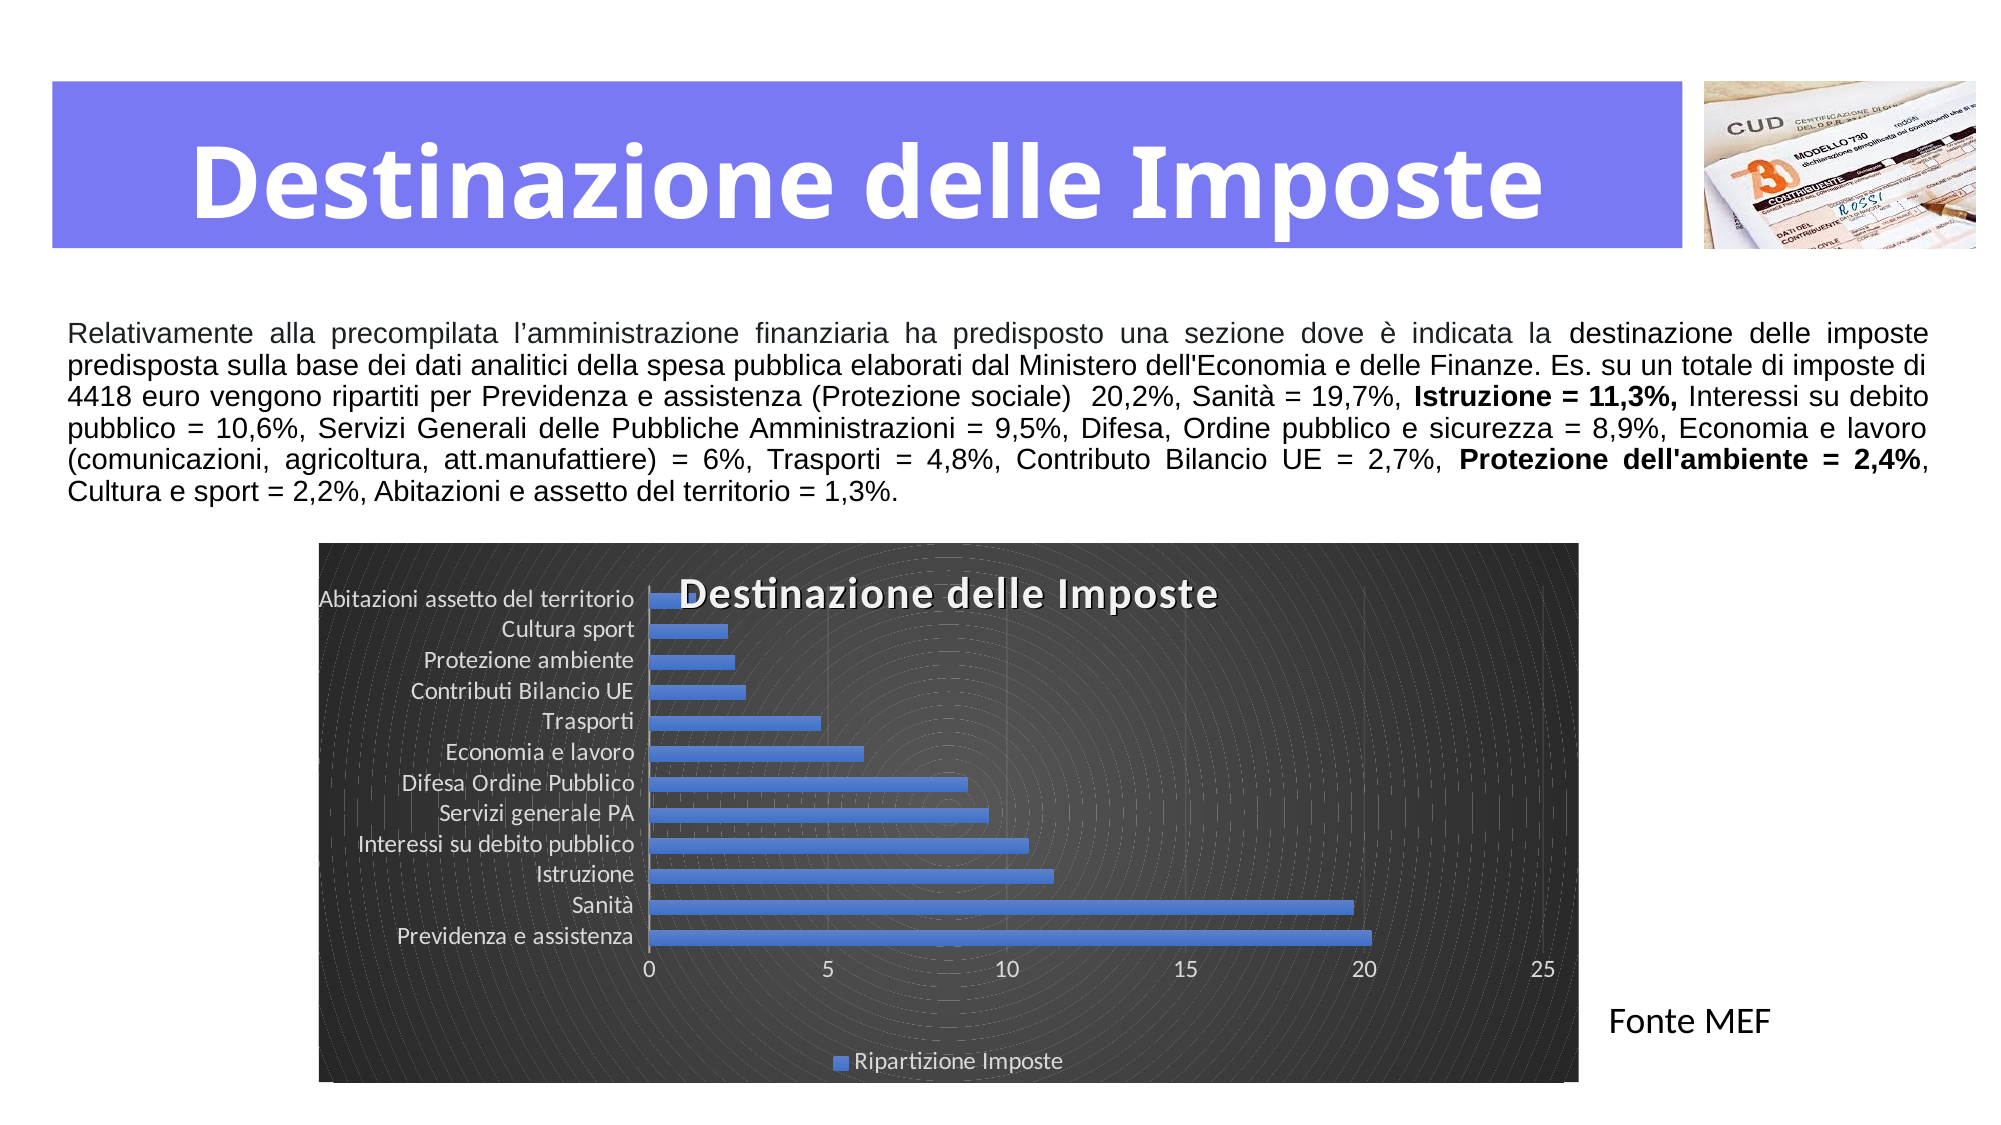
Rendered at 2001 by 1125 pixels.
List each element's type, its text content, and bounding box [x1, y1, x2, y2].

title Destinazione delle Imposte [52, 81, 1683, 249]
subtitle Relativamente alla precompilata l’amministrazione finanziaria ha predisposto una sezione dove è indicata la destinazione delle imposte predisposta sulla base dei dati analitici della spesa pubblica elaborati dal Ministero dell'Economia e delle Finanze. Es. su un totale di imposte di 4418 euro vengono ripartiti per Previdenza e assistenza (Protezione sociale) 20,2%, Sanità = 19,7%, Istruzione = 11,3%, Interessi su debito pubblico = 10,6%, Servizi Generali delle Pubbliche Amministrazioni = 9,5%, Difesa, Ordine pubblico e sicurezza = 8,9%, Economia e lavoro (comunicazioni, agricoltura, att.manufattiere) = 6%, Trasporti = 4,8%, Contributo Bilancio UE = 2,7%, Protezione dell'ambiente = 2,4%, Cultura e sport = 2,2%, Abitazioni e assetto del territorio = 1,3%. [52, 310, 1945, 1070]
picture [1704, 81, 1976, 249]
chart [318, 543, 1579, 1083]
text_box Fonte MEF [1593, 988, 1948, 1050]
